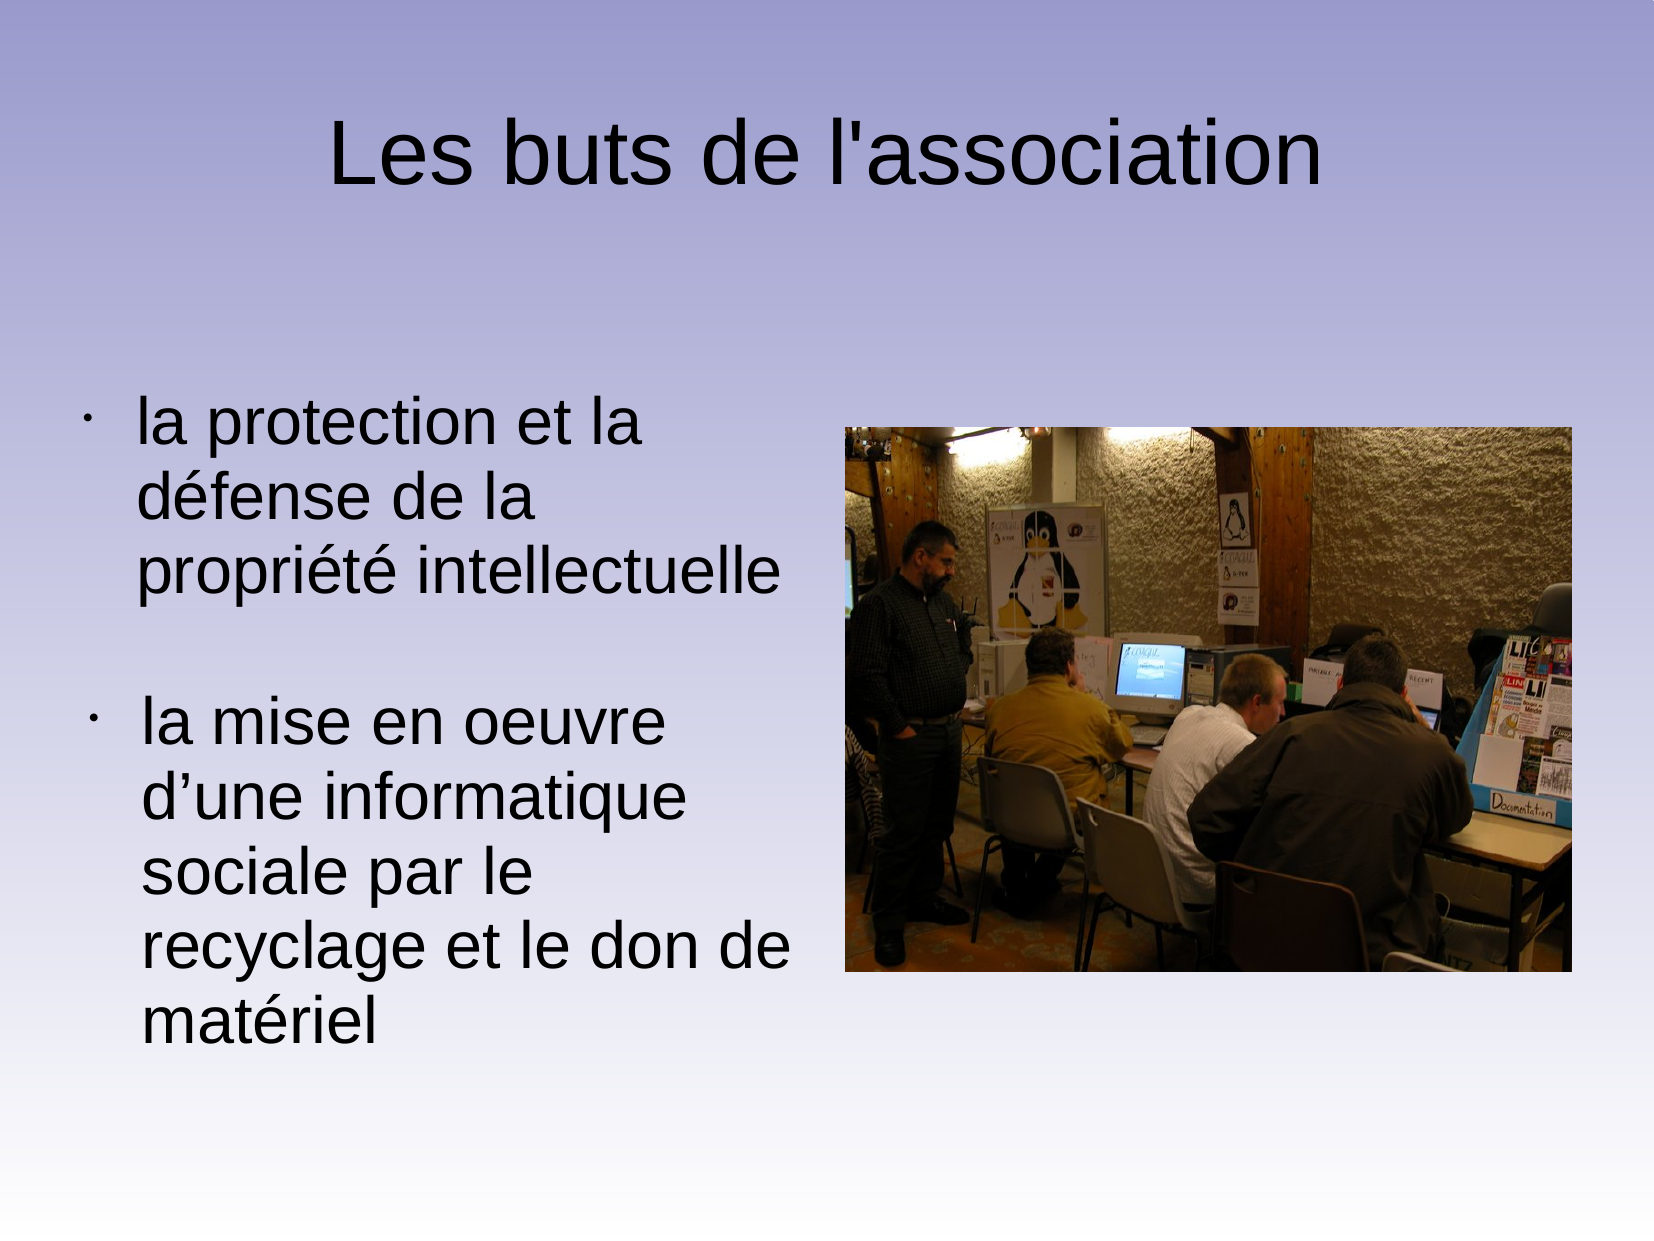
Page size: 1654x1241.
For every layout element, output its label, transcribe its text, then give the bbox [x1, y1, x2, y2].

picture [845, 427, 1572, 972]
title Les buts de l'association [82, 49, 1571, 257]
list la mise en oeuvre d’une informatique sociale par le recyclage et le don de matériel [71, 684, 798, 1063]
list la protection et la défense de la propriété intellectuelle [65, 383, 792, 626]
